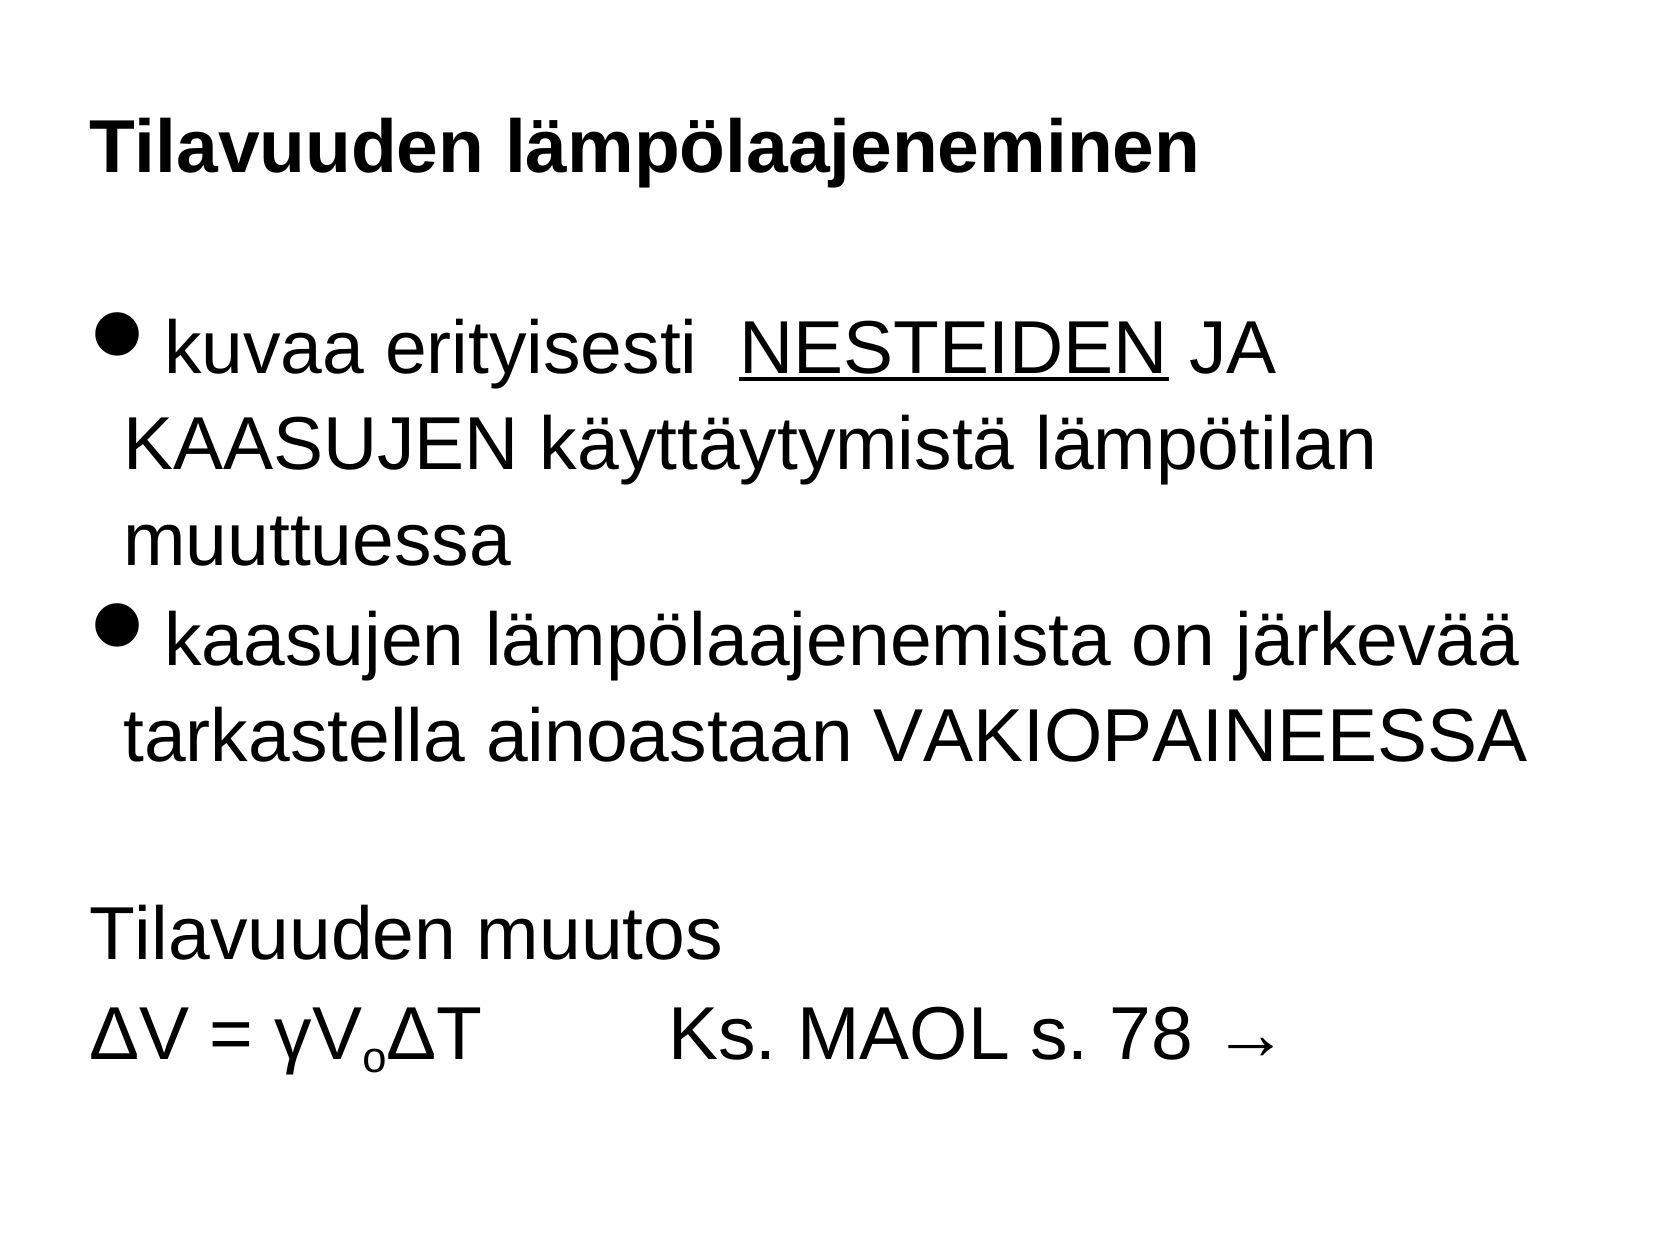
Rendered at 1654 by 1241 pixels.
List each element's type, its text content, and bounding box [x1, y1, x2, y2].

text_box Tilavuuden lämpölaajeneminen kuvaa erityisesti NESTEIDEN JA KAASUJEN käyttäytymistä lämpötilan muuttuessa kaasujen lämpölaajenemista on järkevää tarkastella ainoastaan VAKIOPAINEESSA Tilavuuden muutos ΔV = γVoΔT Ks. MAOL s. 78 → [73, 98, 1654, 1217]
